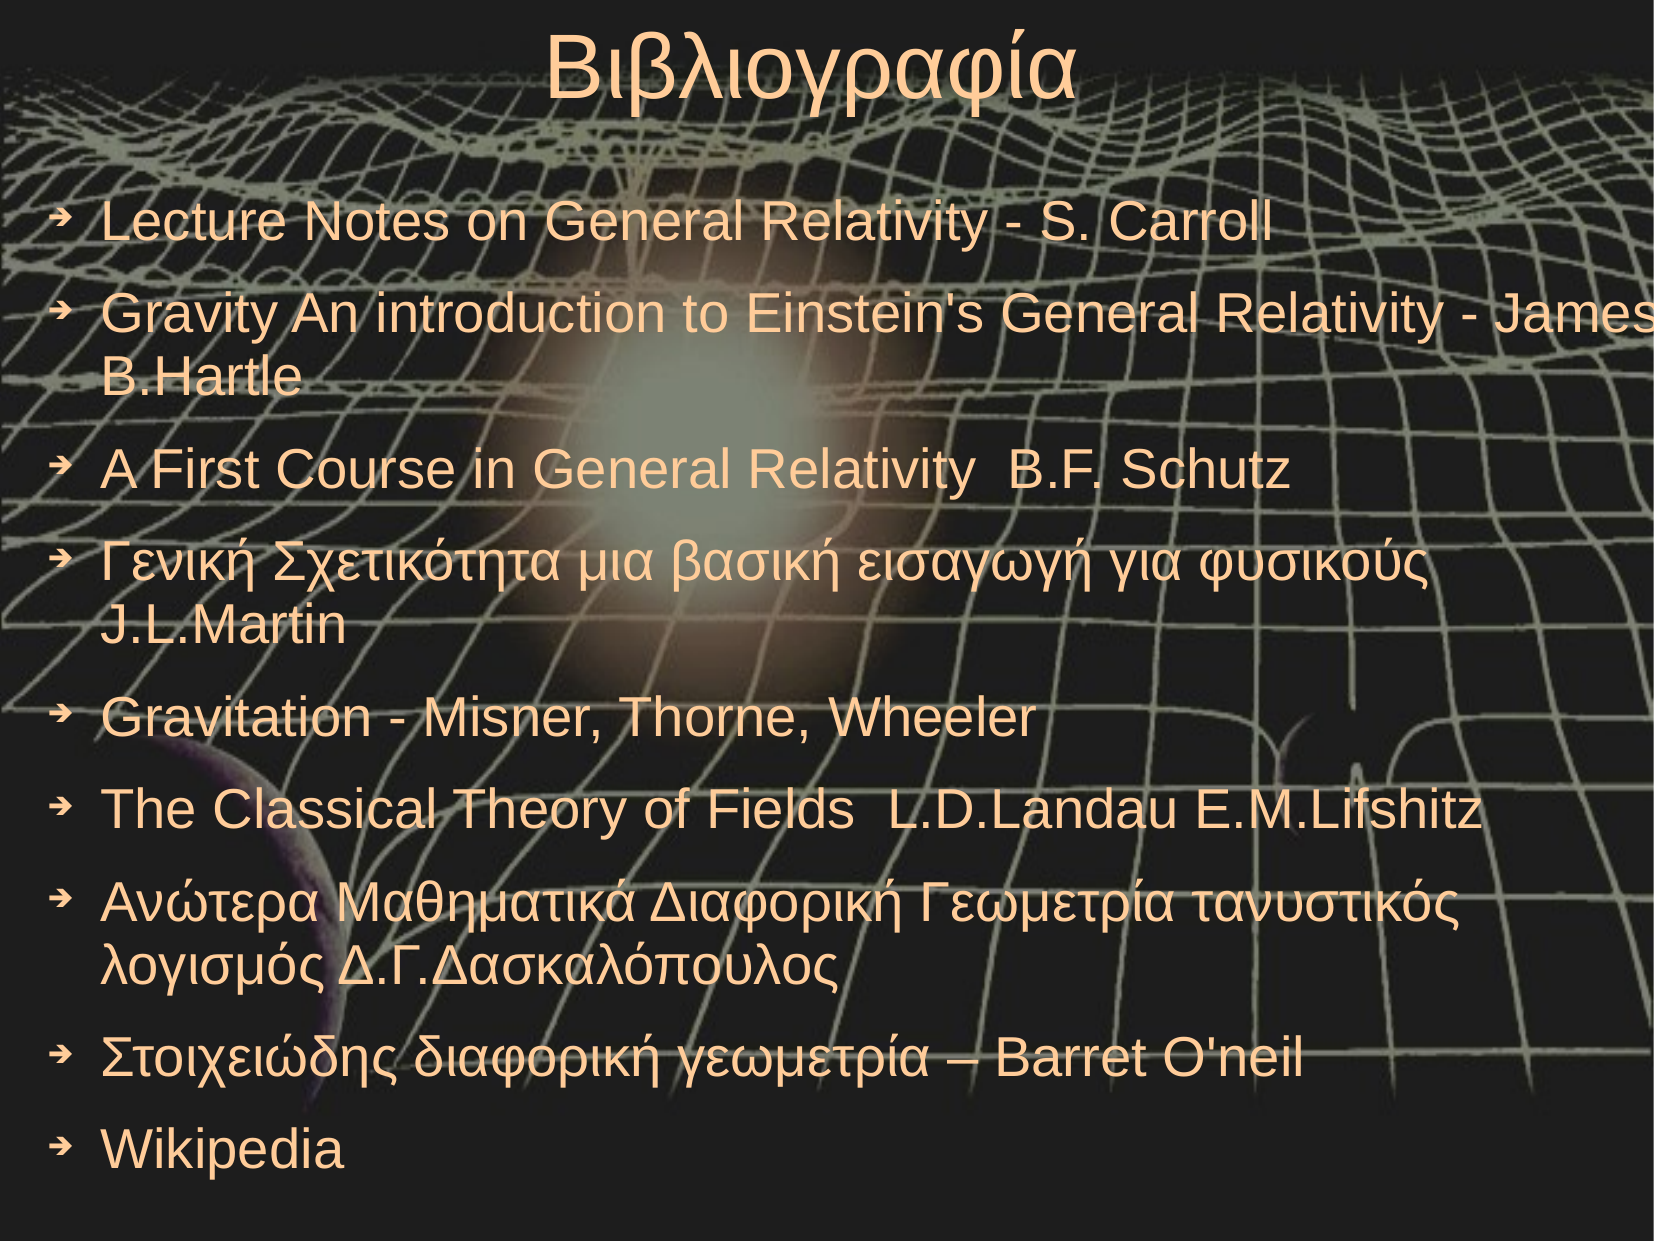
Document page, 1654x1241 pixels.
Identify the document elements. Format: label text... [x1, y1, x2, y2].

title Βιβλιογραφία [118, 0, 1506, 163]
picture [0, 0, 1654, 1241]
list Lecture Notes on General Relativity - S. Carroll Gravity An introduction to Einstein's General Relativity - James B.Hartle A First Course in General Relativity B.F. Schutz Γενική Σχετικότητα μια βασική εισαγωγή για φυσικούς J.L.Martin Gravitation - Misner, Thorne, Wheeler The Classical Theory of Fields L.D.Landau E.M.Lifshitz Ανώτερα Μαθηματικά Διαφορική Γεωμετρία τανυστικός λογισμός Δ.Γ.Δασκαλόπουλος Στοιχειώδης διαφορική γεωμετρία – Barret O'neil Wikipedia [29, 189, 1654, 1182]
